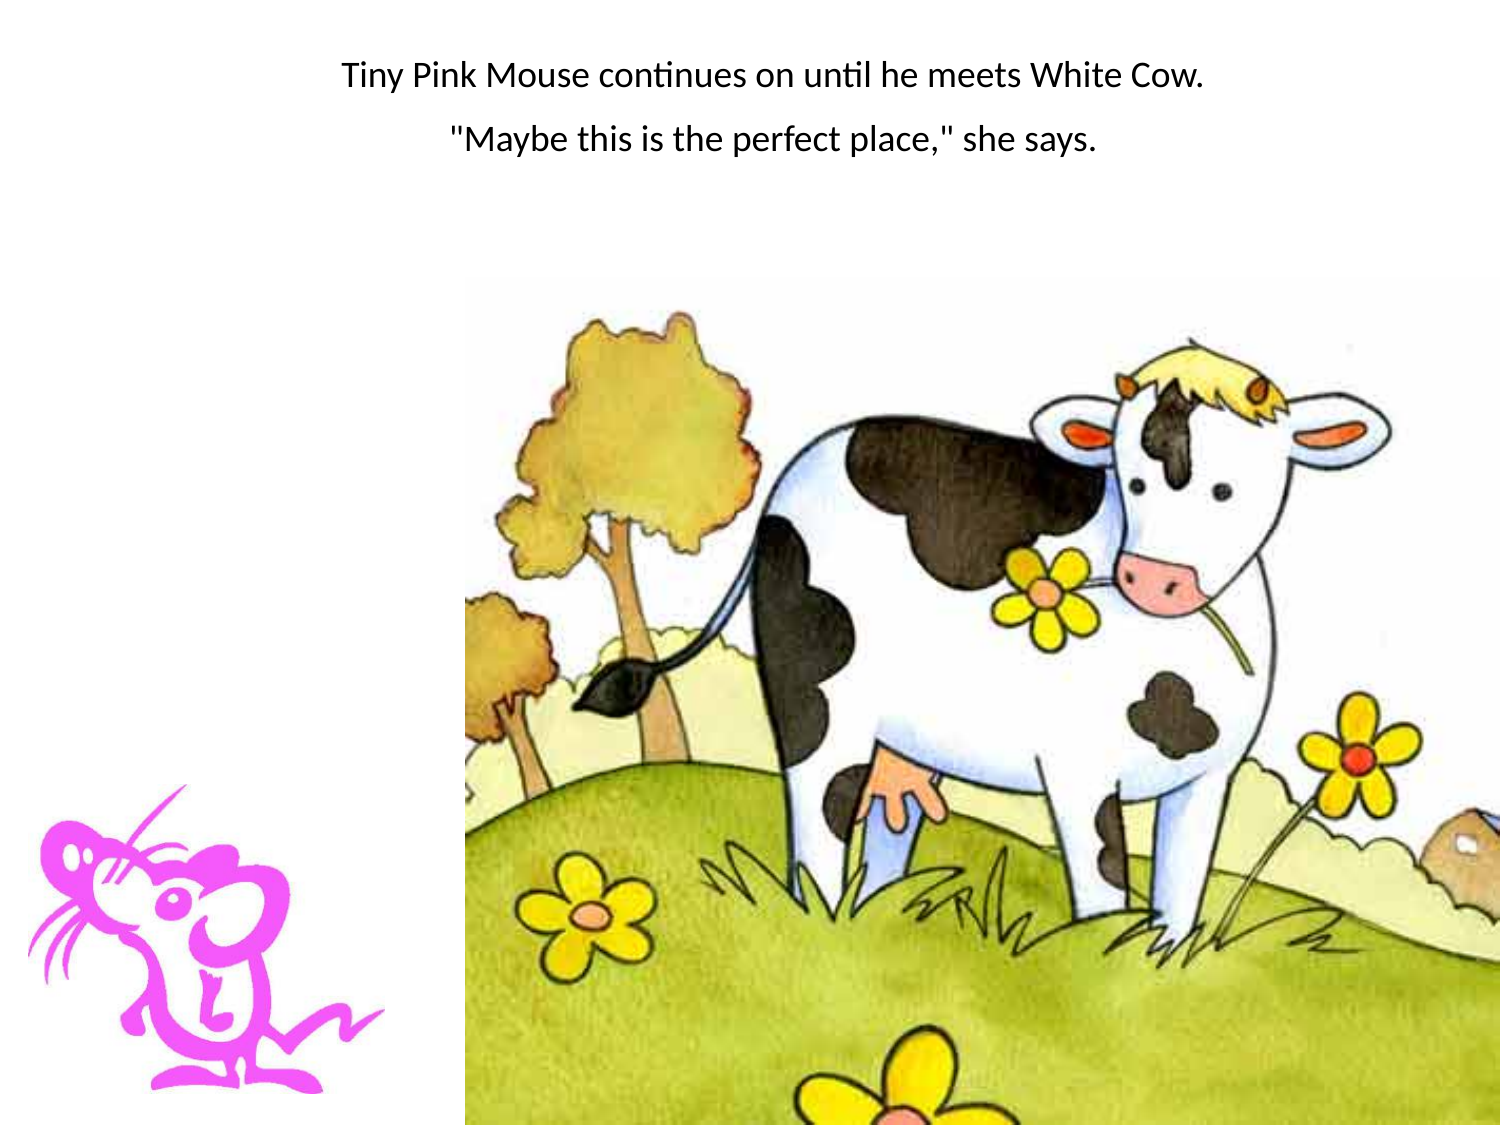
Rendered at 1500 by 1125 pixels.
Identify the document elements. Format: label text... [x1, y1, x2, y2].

picture [28, 784, 385, 1094]
text_box Tiny Pink Mouse continues on until he meets White Cow. "Maybe this is the perfect place," she says. [159, 42, 1388, 167]
picture [465, 277, 1500, 1125]
